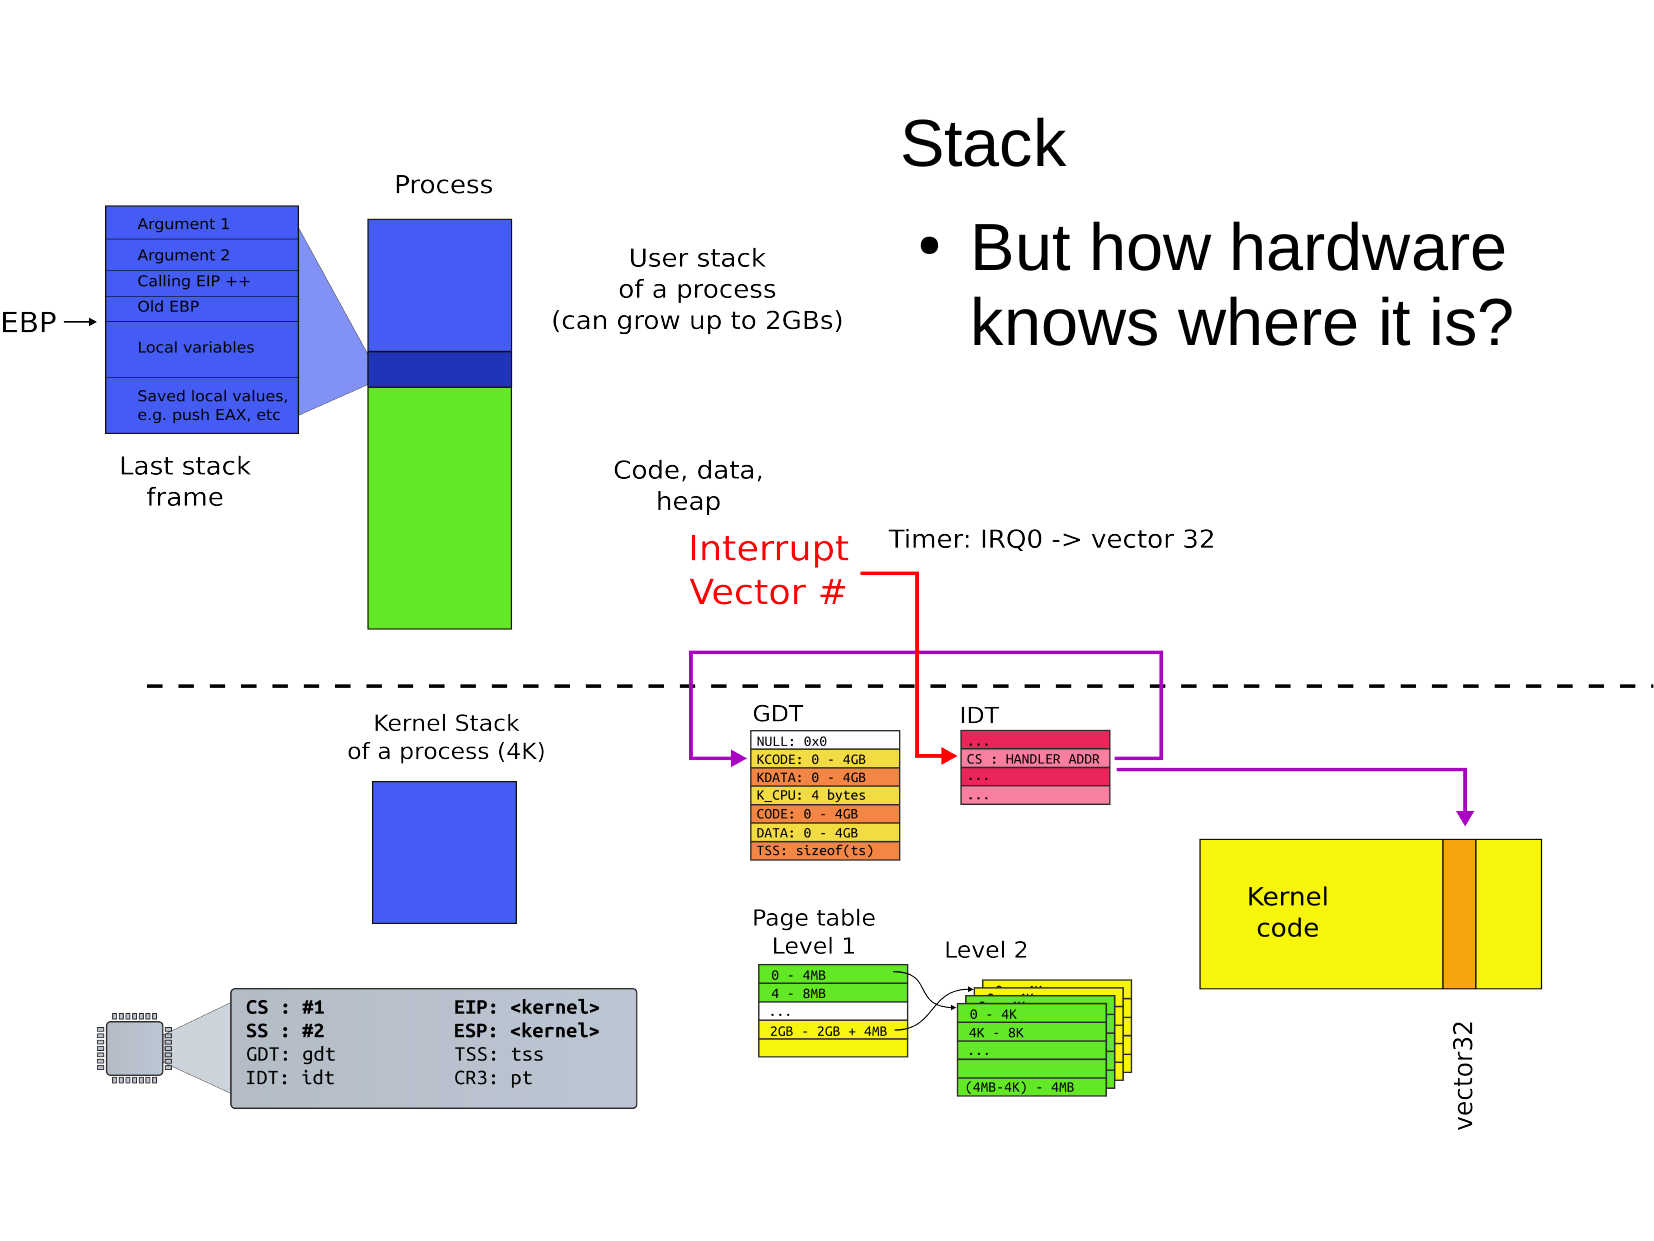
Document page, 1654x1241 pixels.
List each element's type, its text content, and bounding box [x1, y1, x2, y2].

picture [3, 175, 1654, 1130]
list Stack But how hardware knows where it is? [900, 105, 1576, 175]
